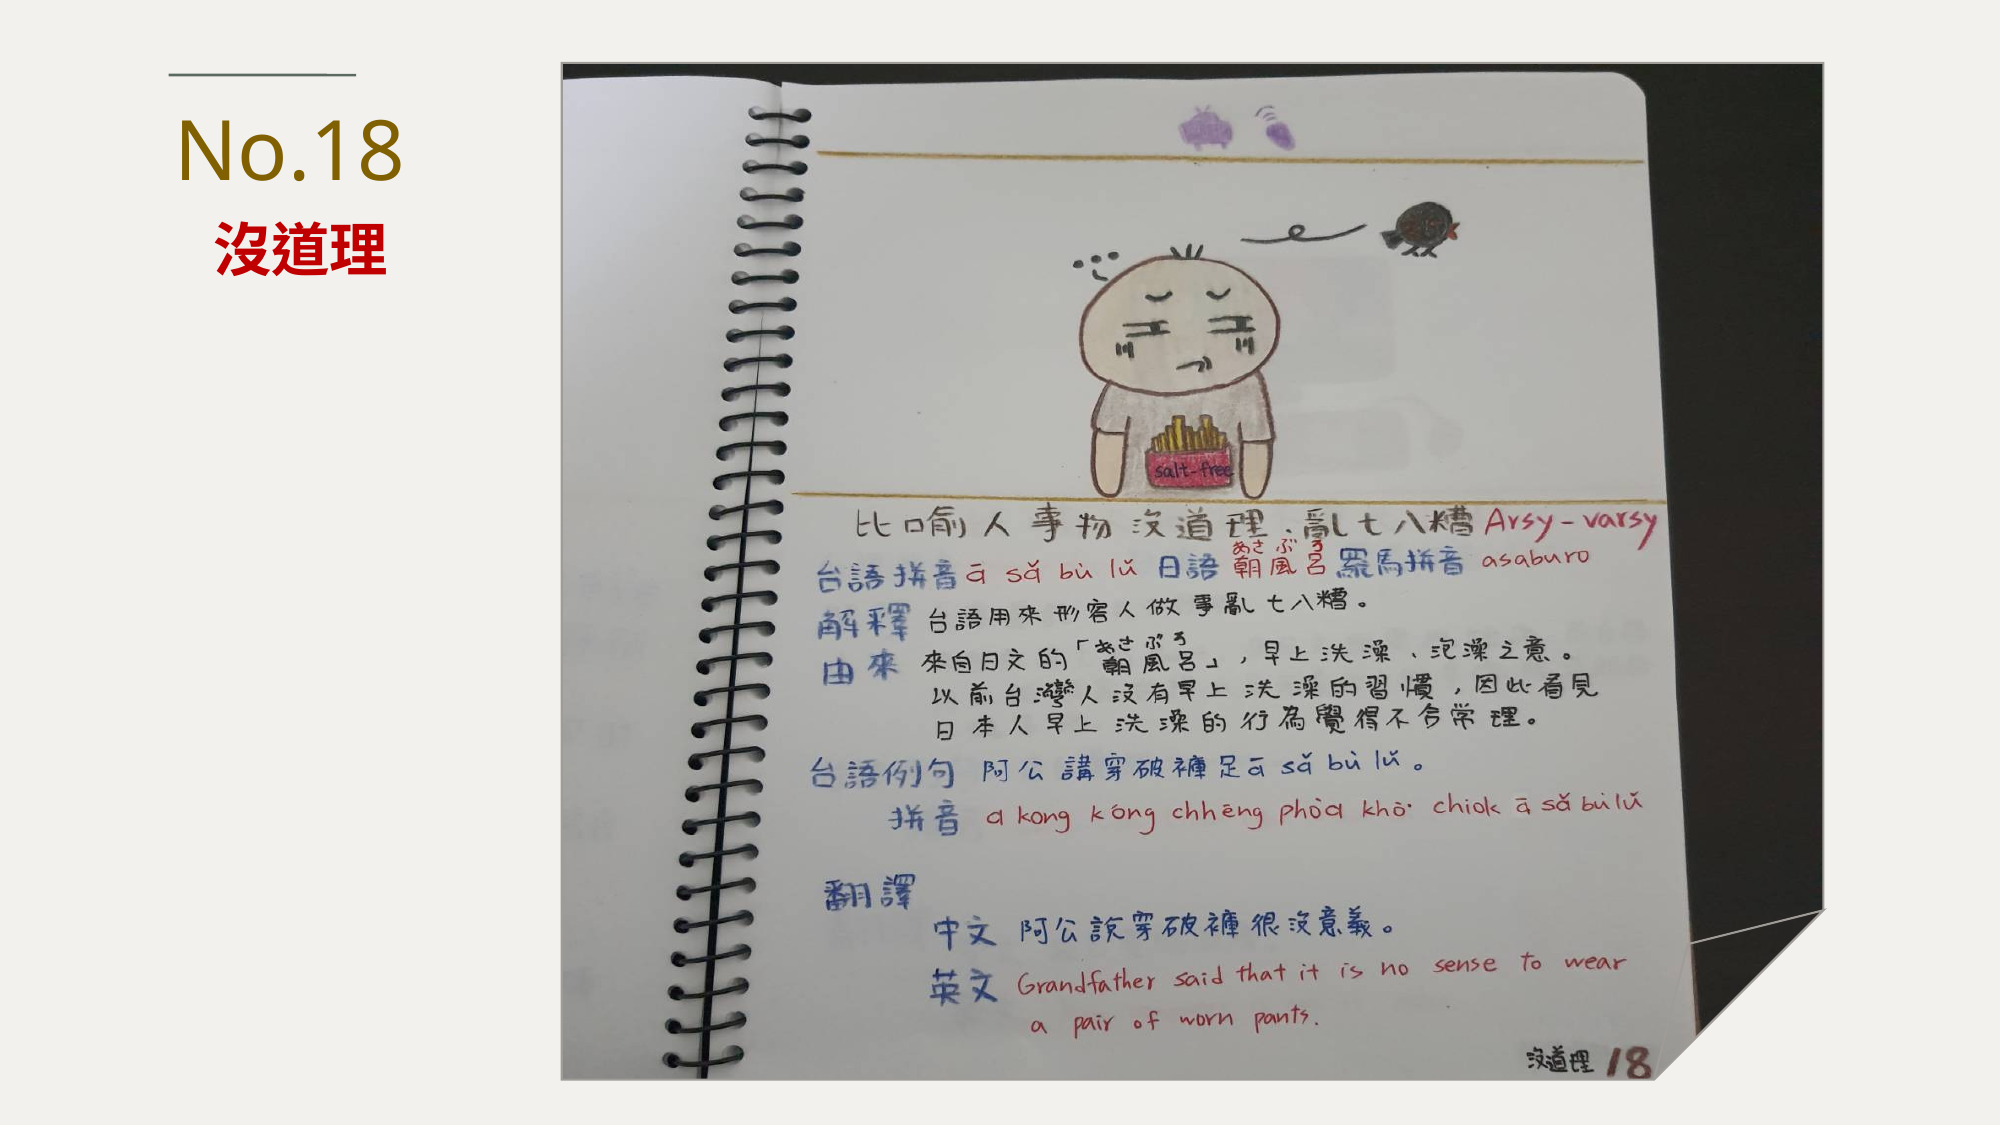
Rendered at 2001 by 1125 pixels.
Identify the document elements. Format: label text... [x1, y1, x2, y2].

text_box 沒道理 [198, 206, 485, 291]
text_box No.18 [159, 90, 524, 205]
text_box [561, 62, 1824, 1080]
